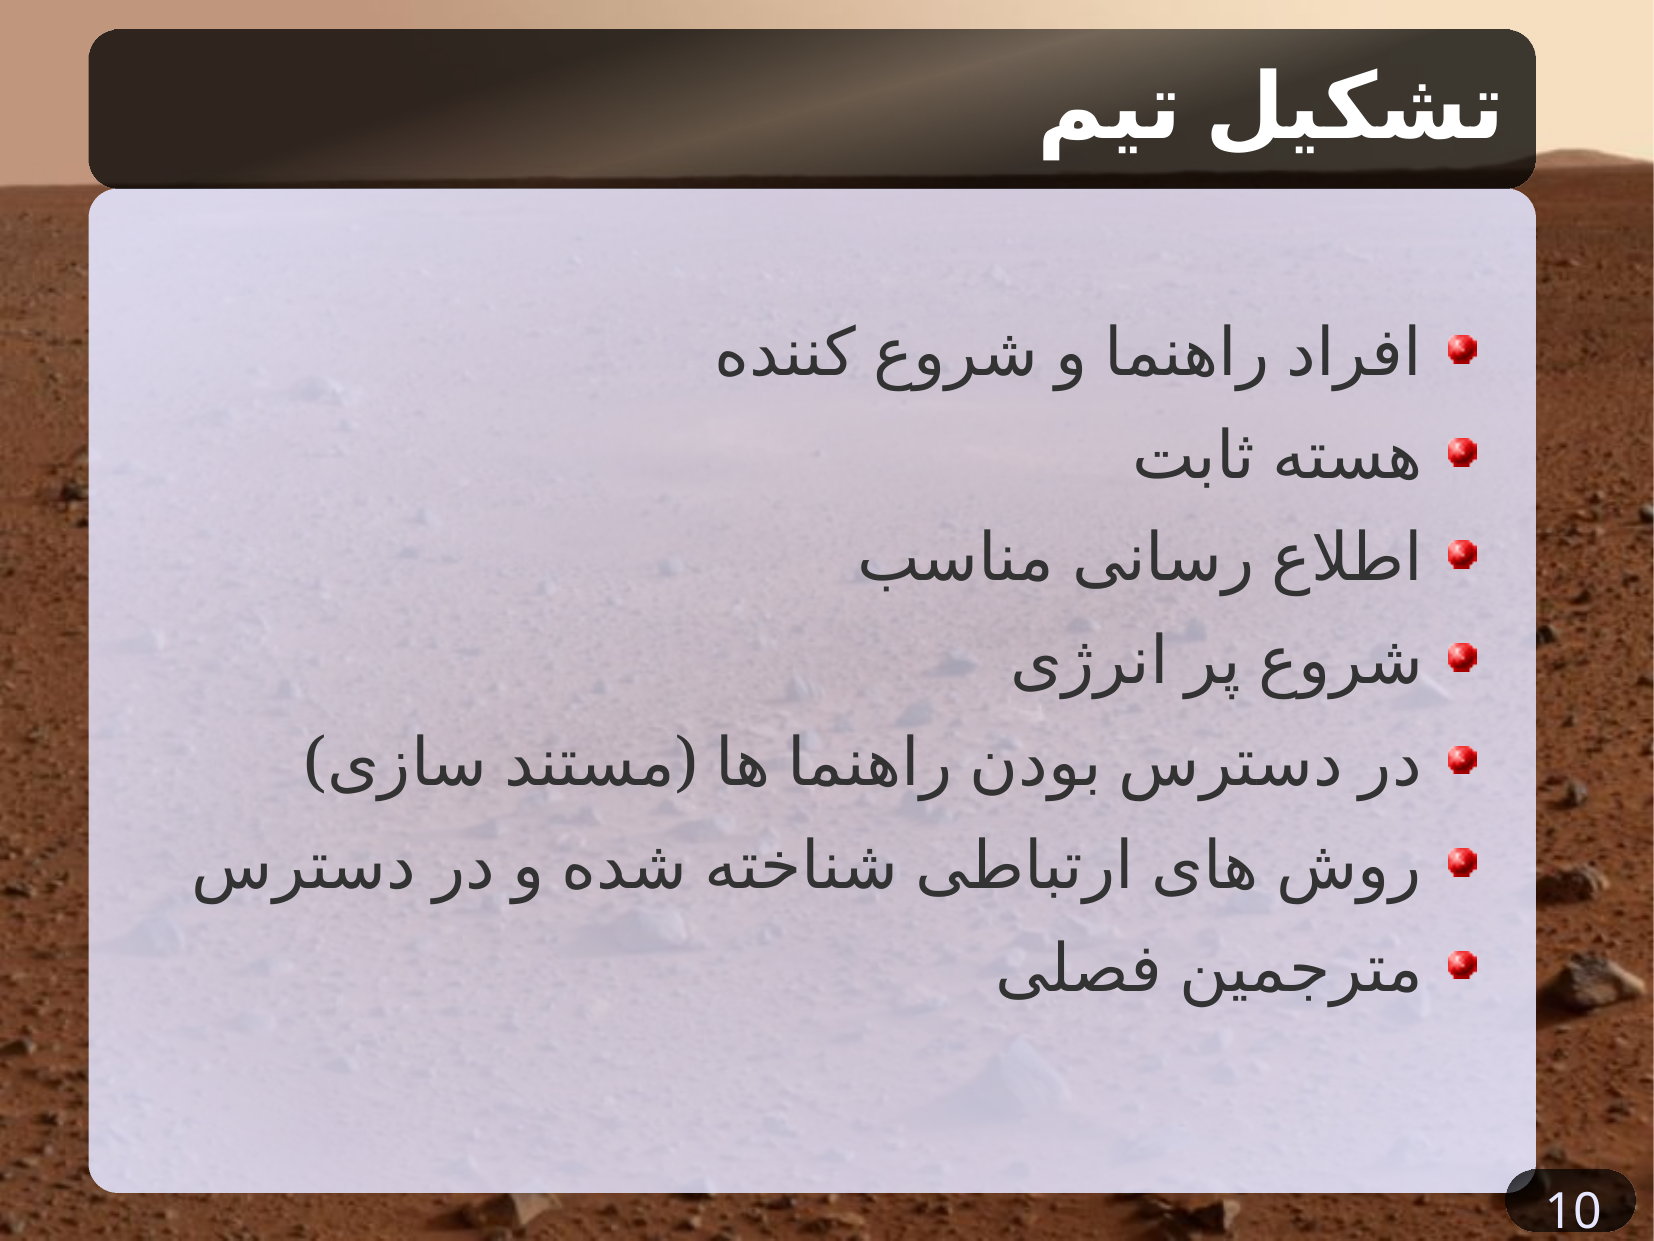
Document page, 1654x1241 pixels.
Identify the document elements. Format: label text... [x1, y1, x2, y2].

title تشکیل تیم [118, 29, 1506, 178]
list افراد راهنما و شروع کننده هسته ثابت اطلاع رسانی مناسب شروع پر انرژی در دسترس بودن راهنما ها (مستند سازی) روش های ارتباطی شناخته شده و در دسترس مترجمین فصلی [118, 218, 1477, 1179]
picture [0, 0, 1654, 1241]
